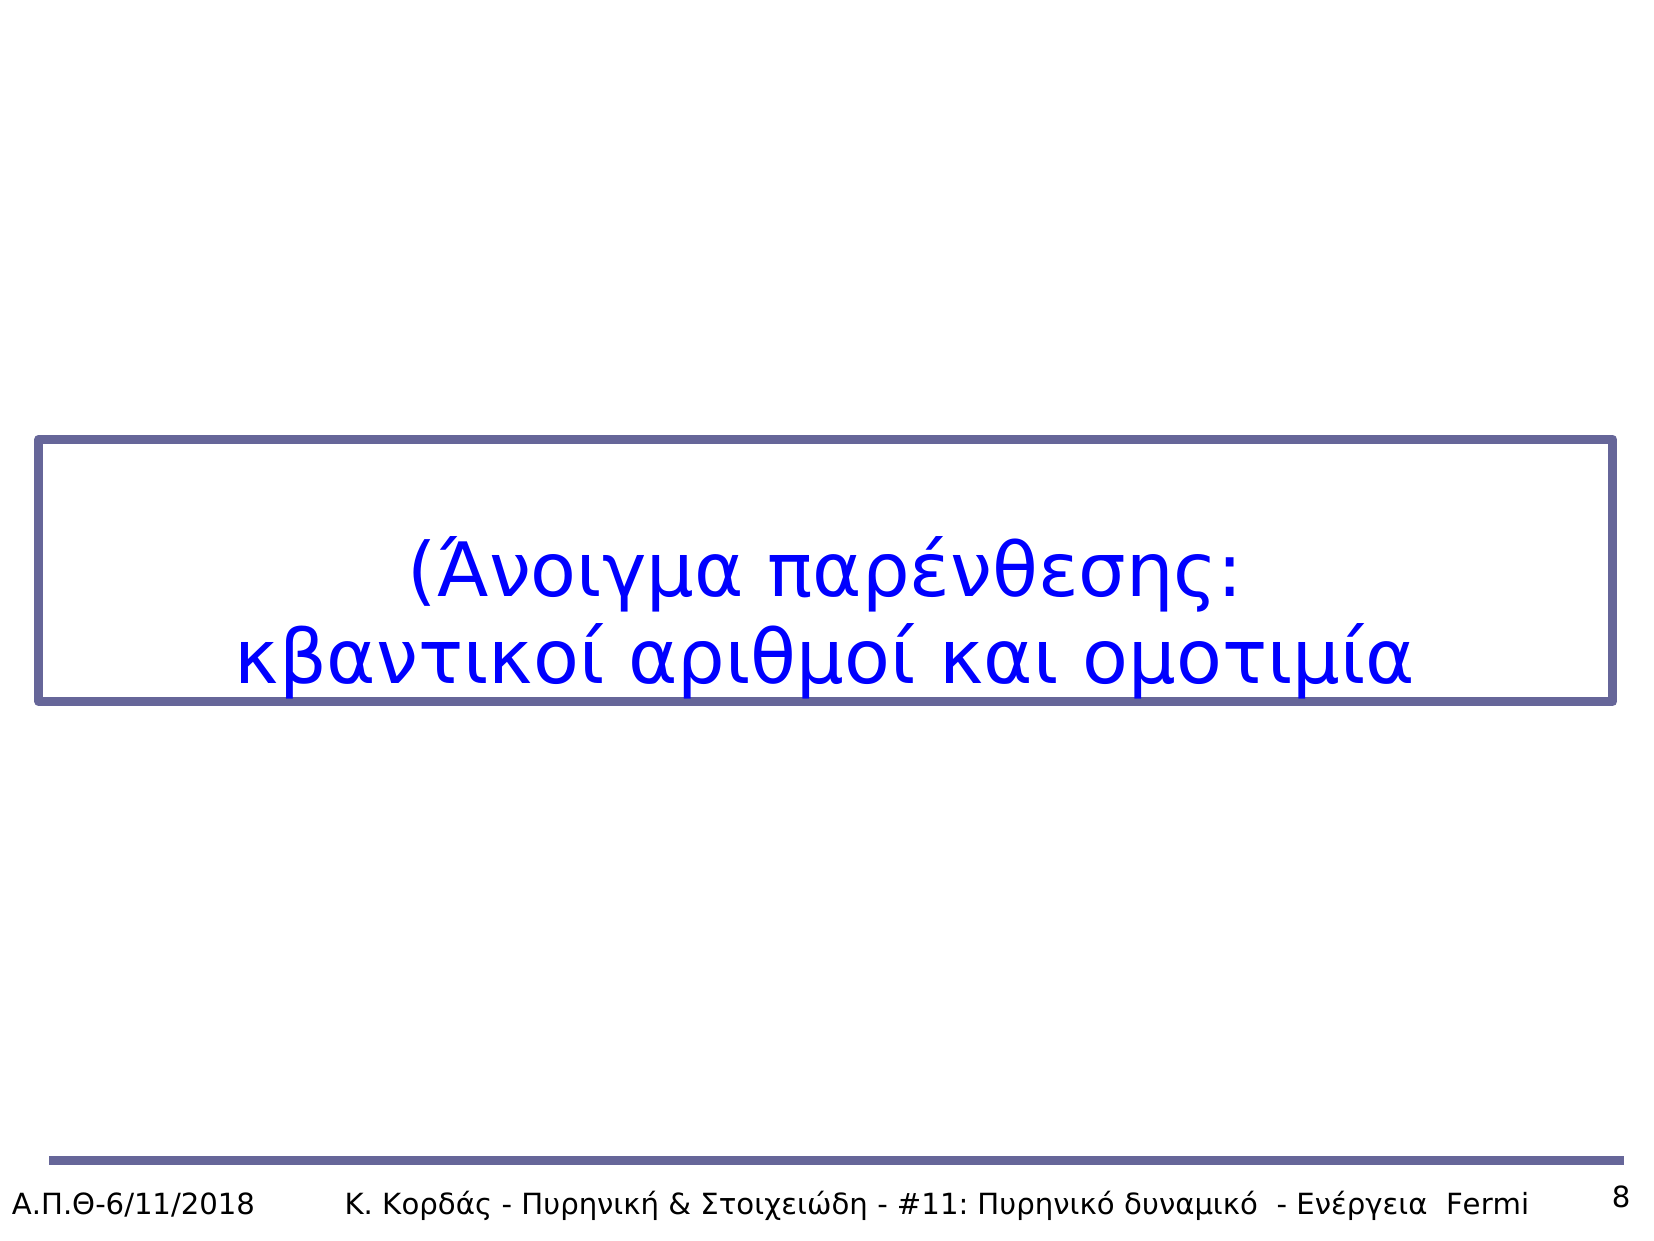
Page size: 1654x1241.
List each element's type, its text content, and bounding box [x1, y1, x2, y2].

title (Άνοιγμα παρένθεσης: κβαντικοί αριθμοί και ομοτιμία [38, 439, 1613, 702]
